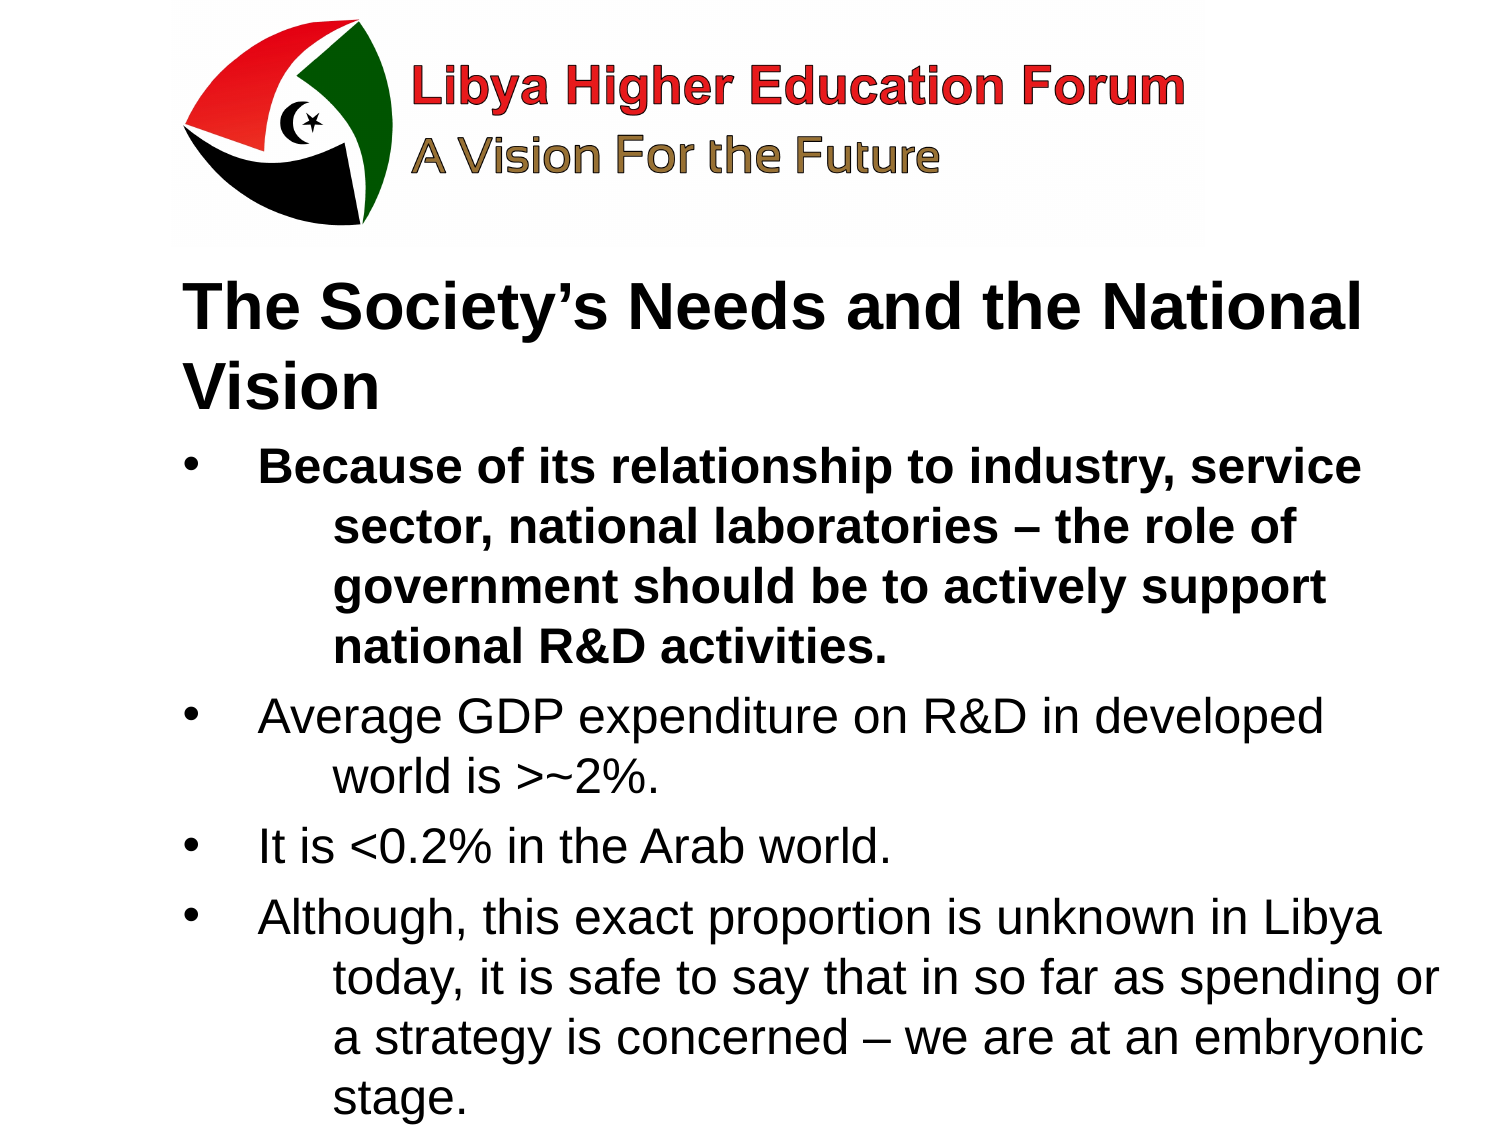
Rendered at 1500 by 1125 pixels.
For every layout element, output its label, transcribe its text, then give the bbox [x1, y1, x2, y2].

picture [171, 0, 1205, 247]
subtitle The Society’s Needs and the National Vision Because of its relationship to industry, service sector, national laboratories – the role of government should be to actively support national R&D activities. Average GDP expenditure on R&D in developed world is >~2%. It is <0.2% in the Arab world. Although, this exact proportion is unknown in Libya today, it is safe to say that in so far as spending or a strategy is concerned – we are at an embryonic stage. [17, 255, 1471, 1024]
